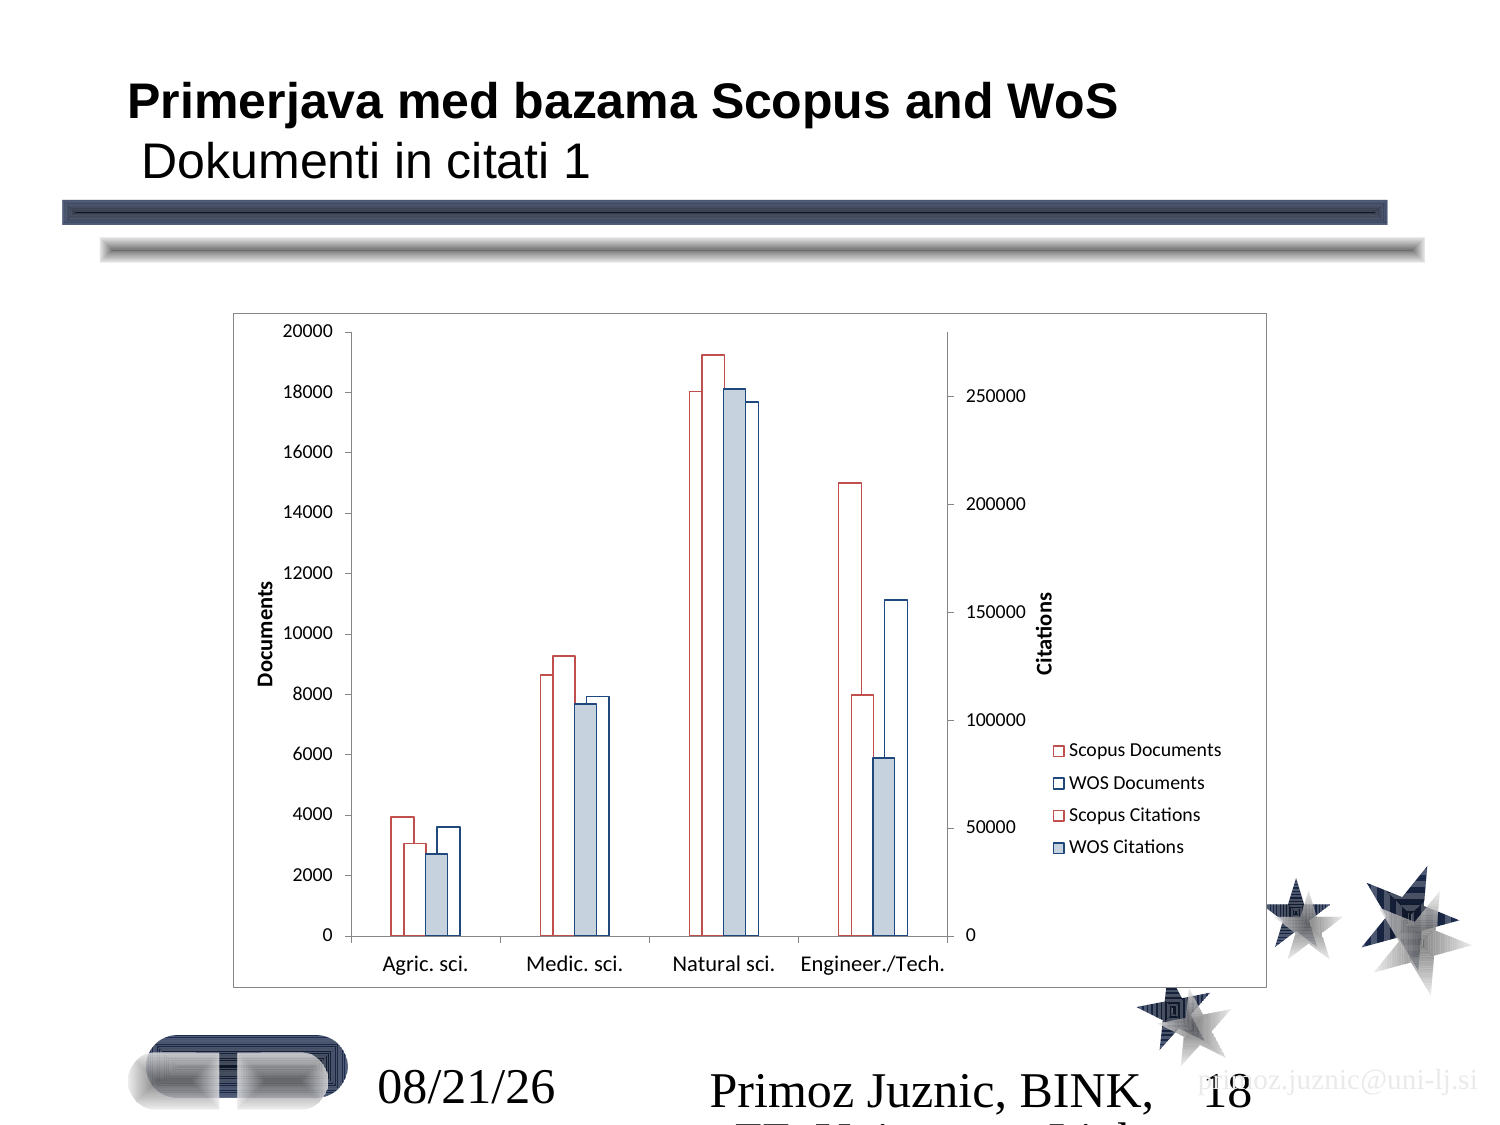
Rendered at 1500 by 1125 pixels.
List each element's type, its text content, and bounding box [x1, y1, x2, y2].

picture [232, 312, 1267, 988]
title Primerjava med bazama Scopus and WoS Dokumenti in citati 1 [112, 37, 1388, 197]
